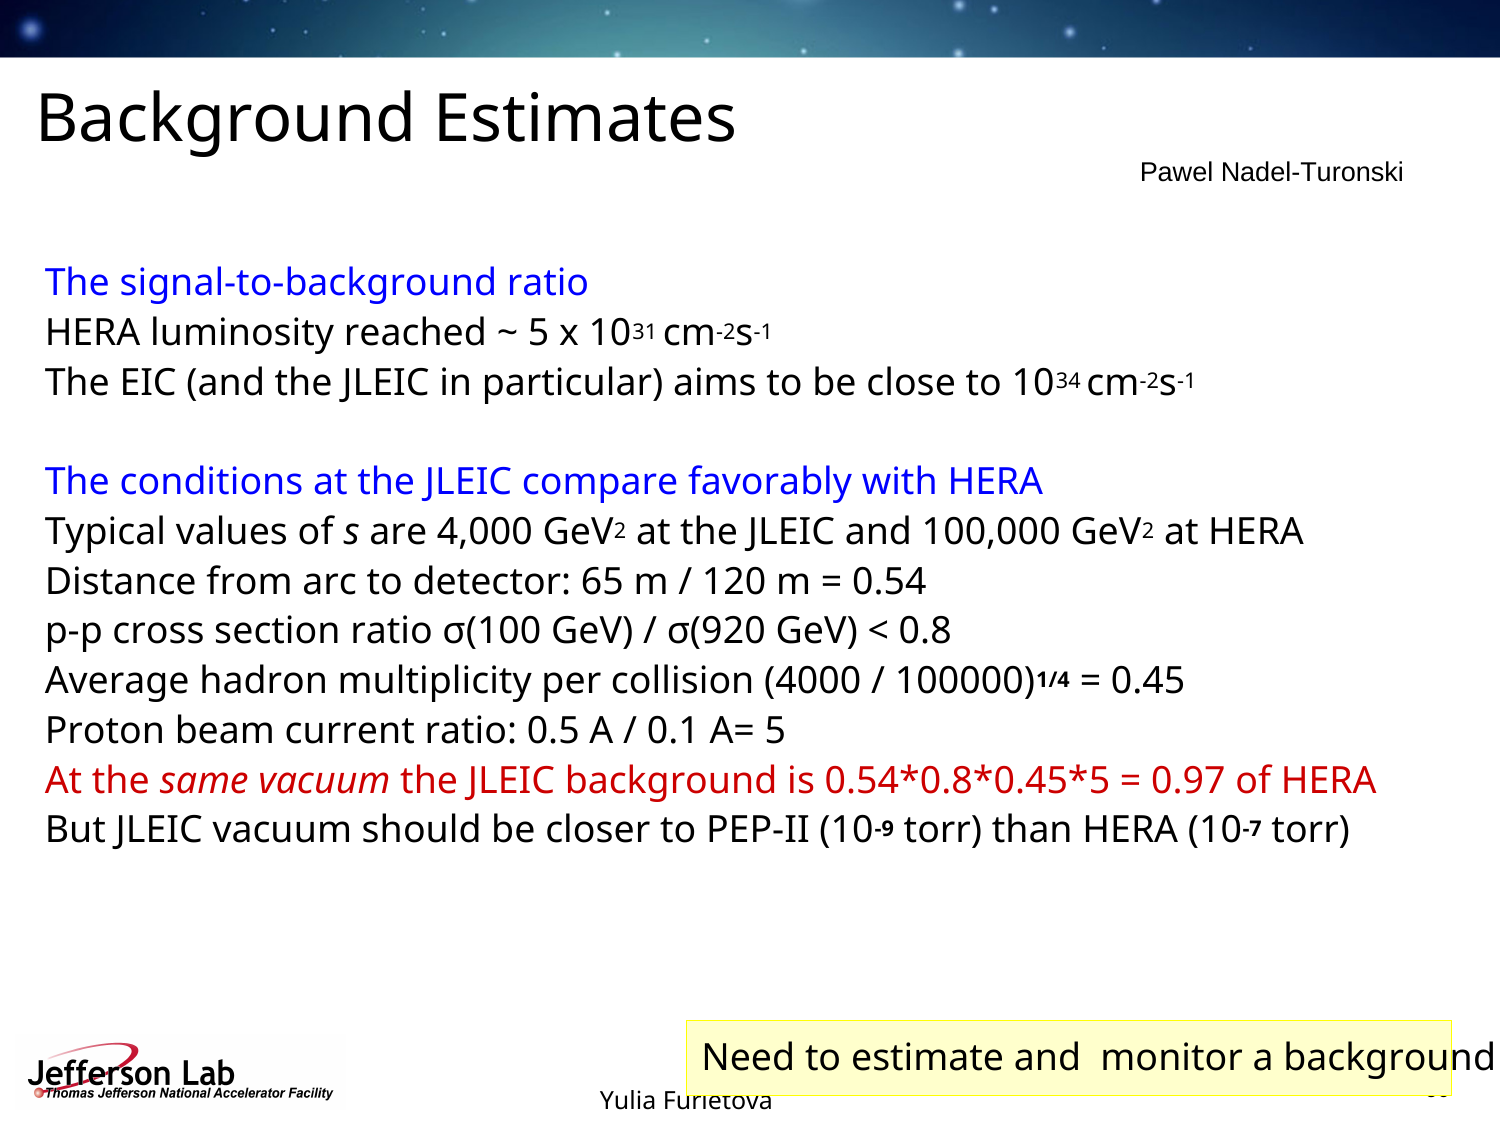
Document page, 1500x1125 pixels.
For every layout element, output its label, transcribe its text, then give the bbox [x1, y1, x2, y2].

text_box Background Estimates [20, 75, 860, 174]
text_box Yulia Furletova [585, 1080, 789, 1123]
picture [0, 0, 1500, 1125]
text_box Pawel Nadel-Turonski [1125, 149, 1486, 196]
text_box The signal-to-background ratio HERA luminosity reached ~ 5 x 1031 cm-2s-1 The EIC (and the JLEIC in particular) aims to be close to 1034 cm-2s-1 The conditions at the JLEIC compare favorably with HERA Typical values of s are 4,000 GeV2 at the JLEIC and 100,000 GeV2 at HERA Distance from arc to detector: 65 m / 120 m = 0.54 p-p cross section ratio σ(100 GeV) / σ(920 GeV) < 0.8 Average hadron multiplicity per collision (4000 / 100000)1/4 = 0.45 Proton beam current ratio: 0.5 A / 0.1 A= 5 At the same vacuum the JLEIC background is 0.54*0.8*0.45*5 = 0.97 of HERA But JLEIC vacuum should be closer to PEP-II (10-9 torr) than HERA (10-7 torr) [30, 210, 1500, 898]
text_box Need to estimate and monitor a background [686, 1020, 1452, 1096]
